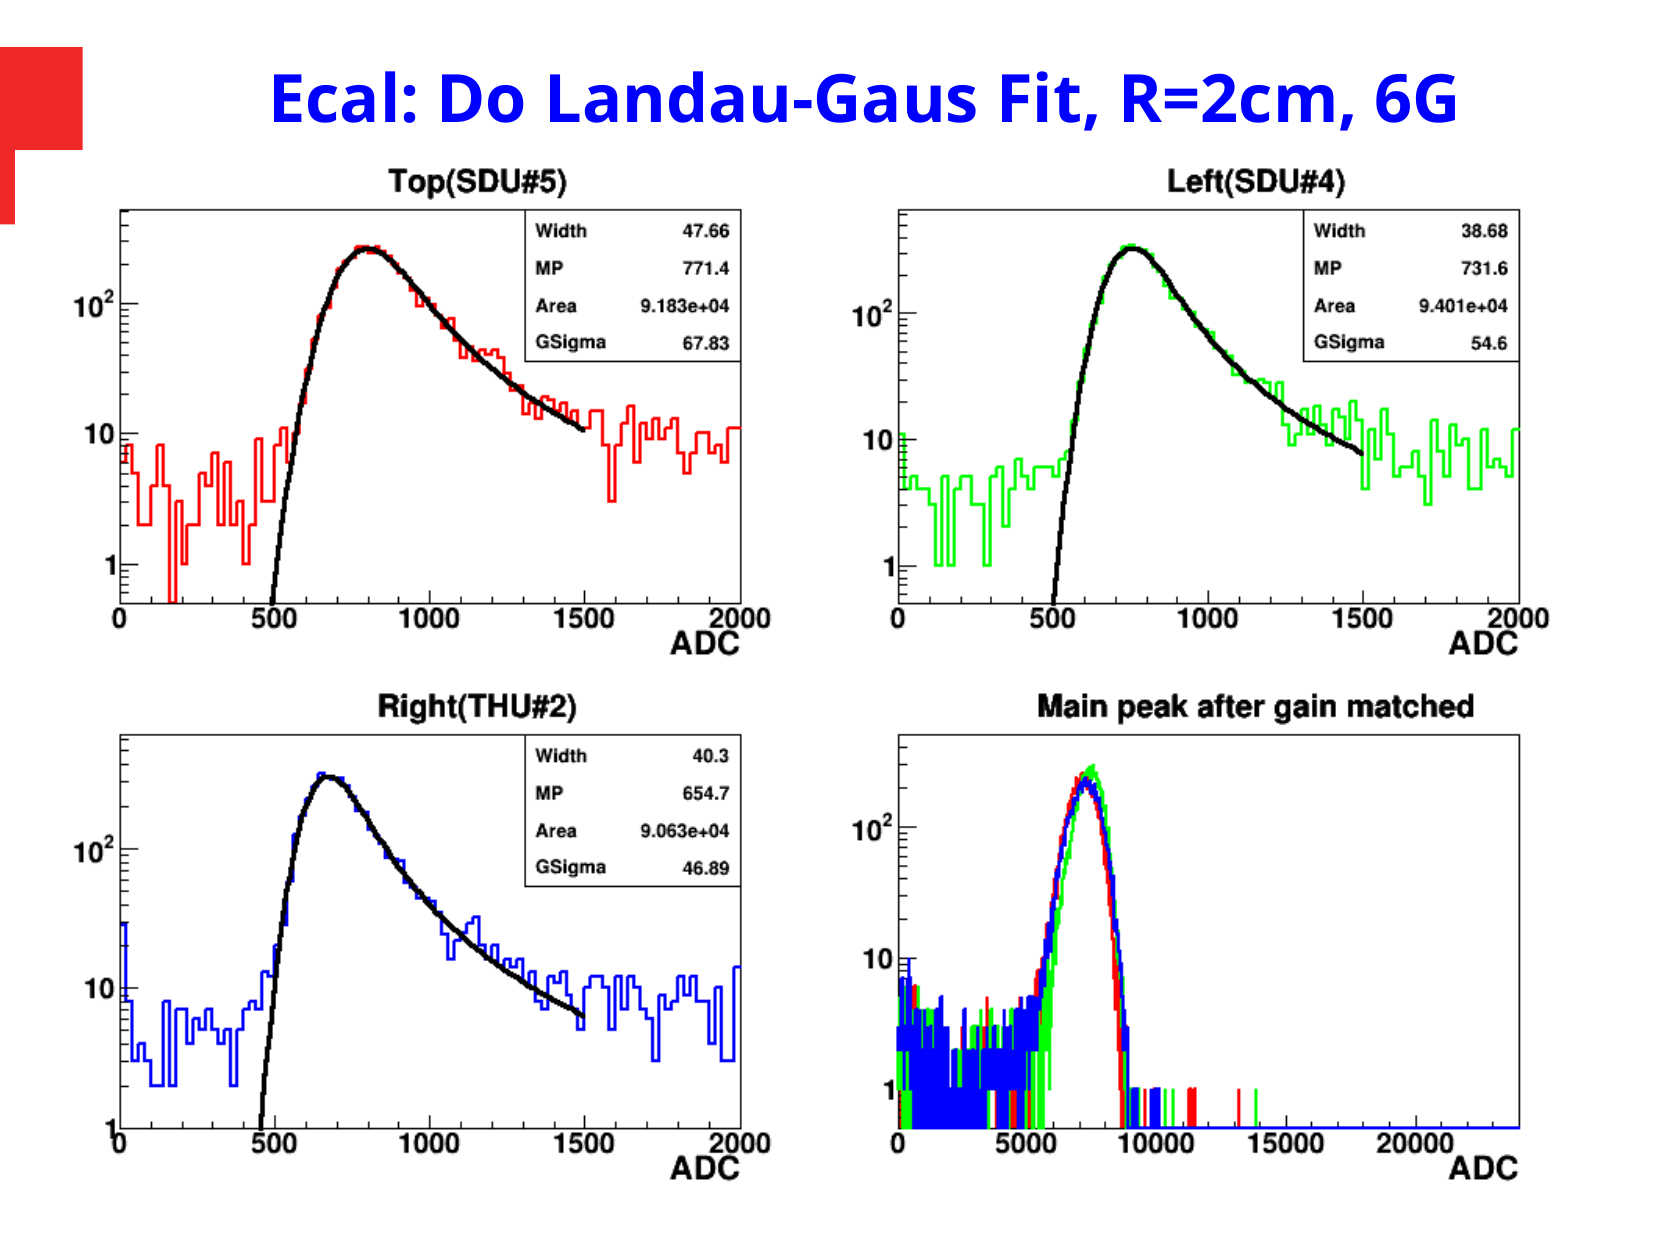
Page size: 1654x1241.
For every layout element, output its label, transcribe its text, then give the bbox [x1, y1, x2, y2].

picture [15, 150, 1572, 1200]
title Ecal: Do Landau-Gaus Fit, R=2cm, 6G [82, 45, 1648, 148]
